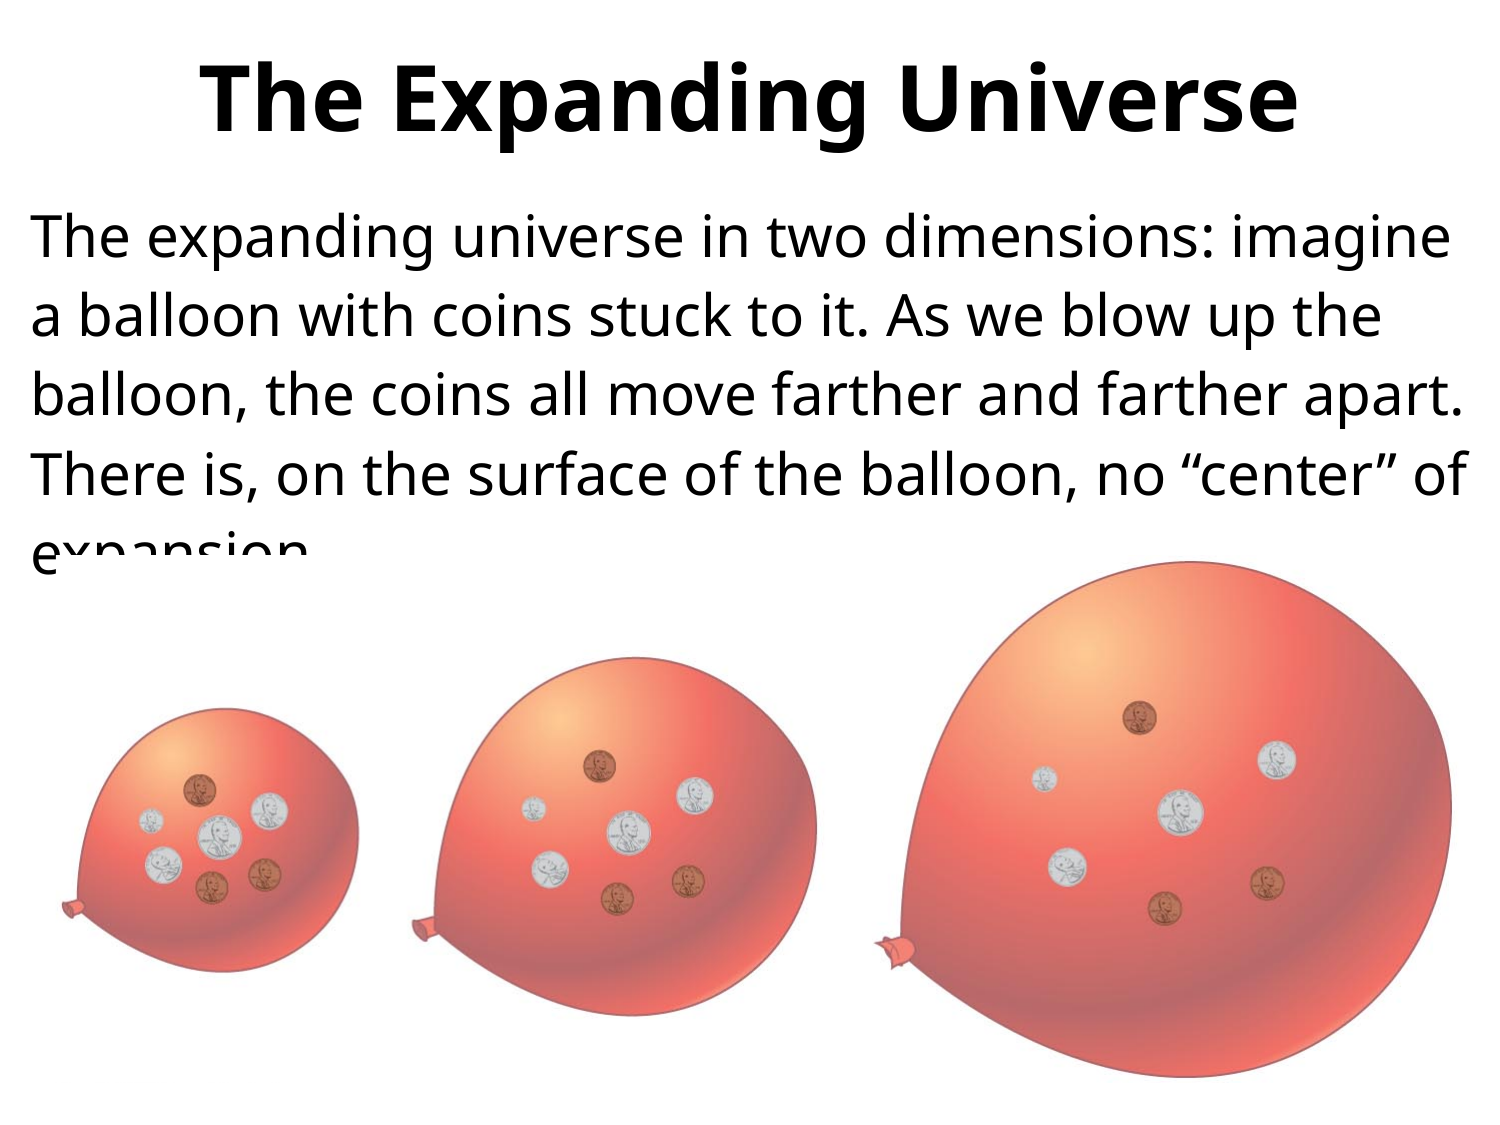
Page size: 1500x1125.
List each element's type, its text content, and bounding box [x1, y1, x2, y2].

title The Expanding Universe [30, 42, 1471, 150]
list The expanding universe in two dimensions: imagine a balloon with coins stuck to it. As we blow up the balloon, the coins all move farther and farther apart. There is, on the surface of the balloon, no “center” of expansion. [30, 195, 1471, 848]
picture [55, 554, 1459, 1083]
